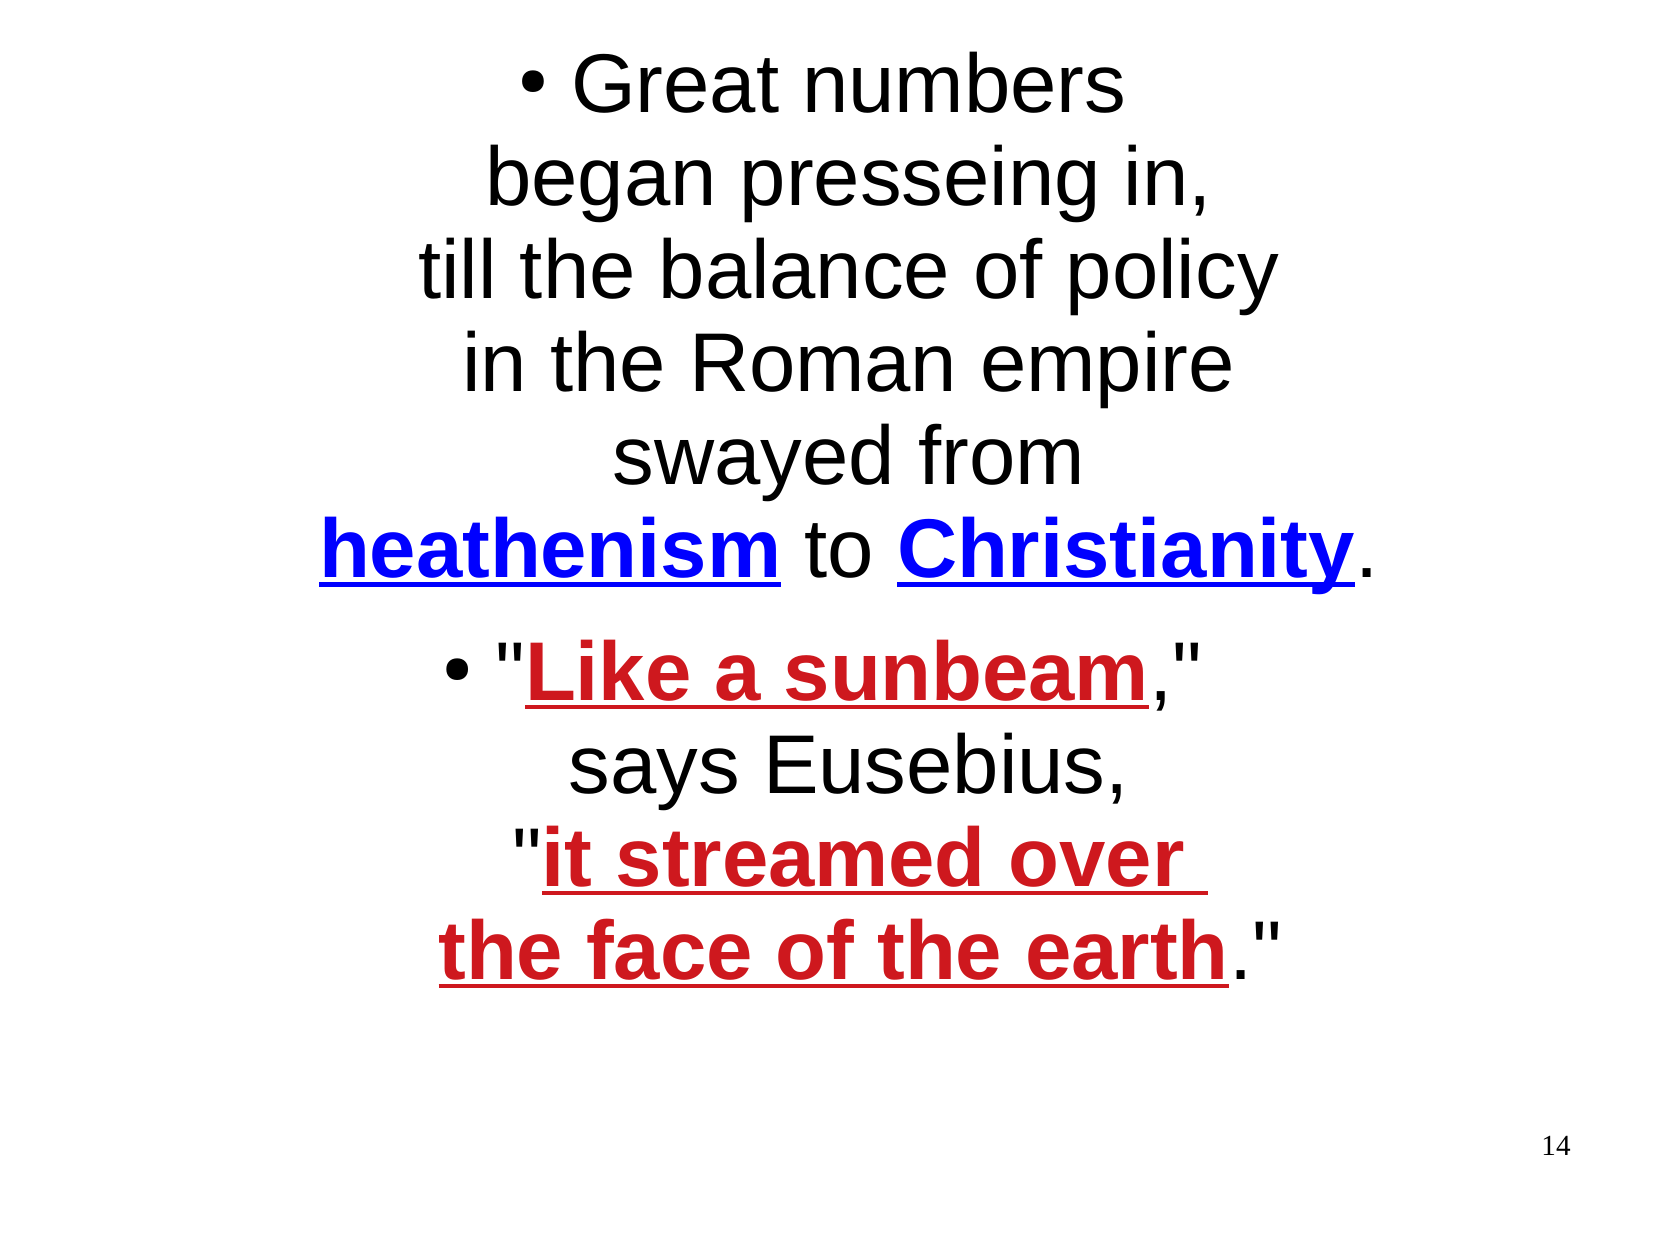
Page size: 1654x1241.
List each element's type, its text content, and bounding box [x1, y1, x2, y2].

list Great numbers began presseing in, till the balance of policy in the Roman empire swayed from heathenism to Christianity. "Like a sunbeam," says Eusebius, "it streamed over the face of the earth." [37, 37, 1613, 1238]
